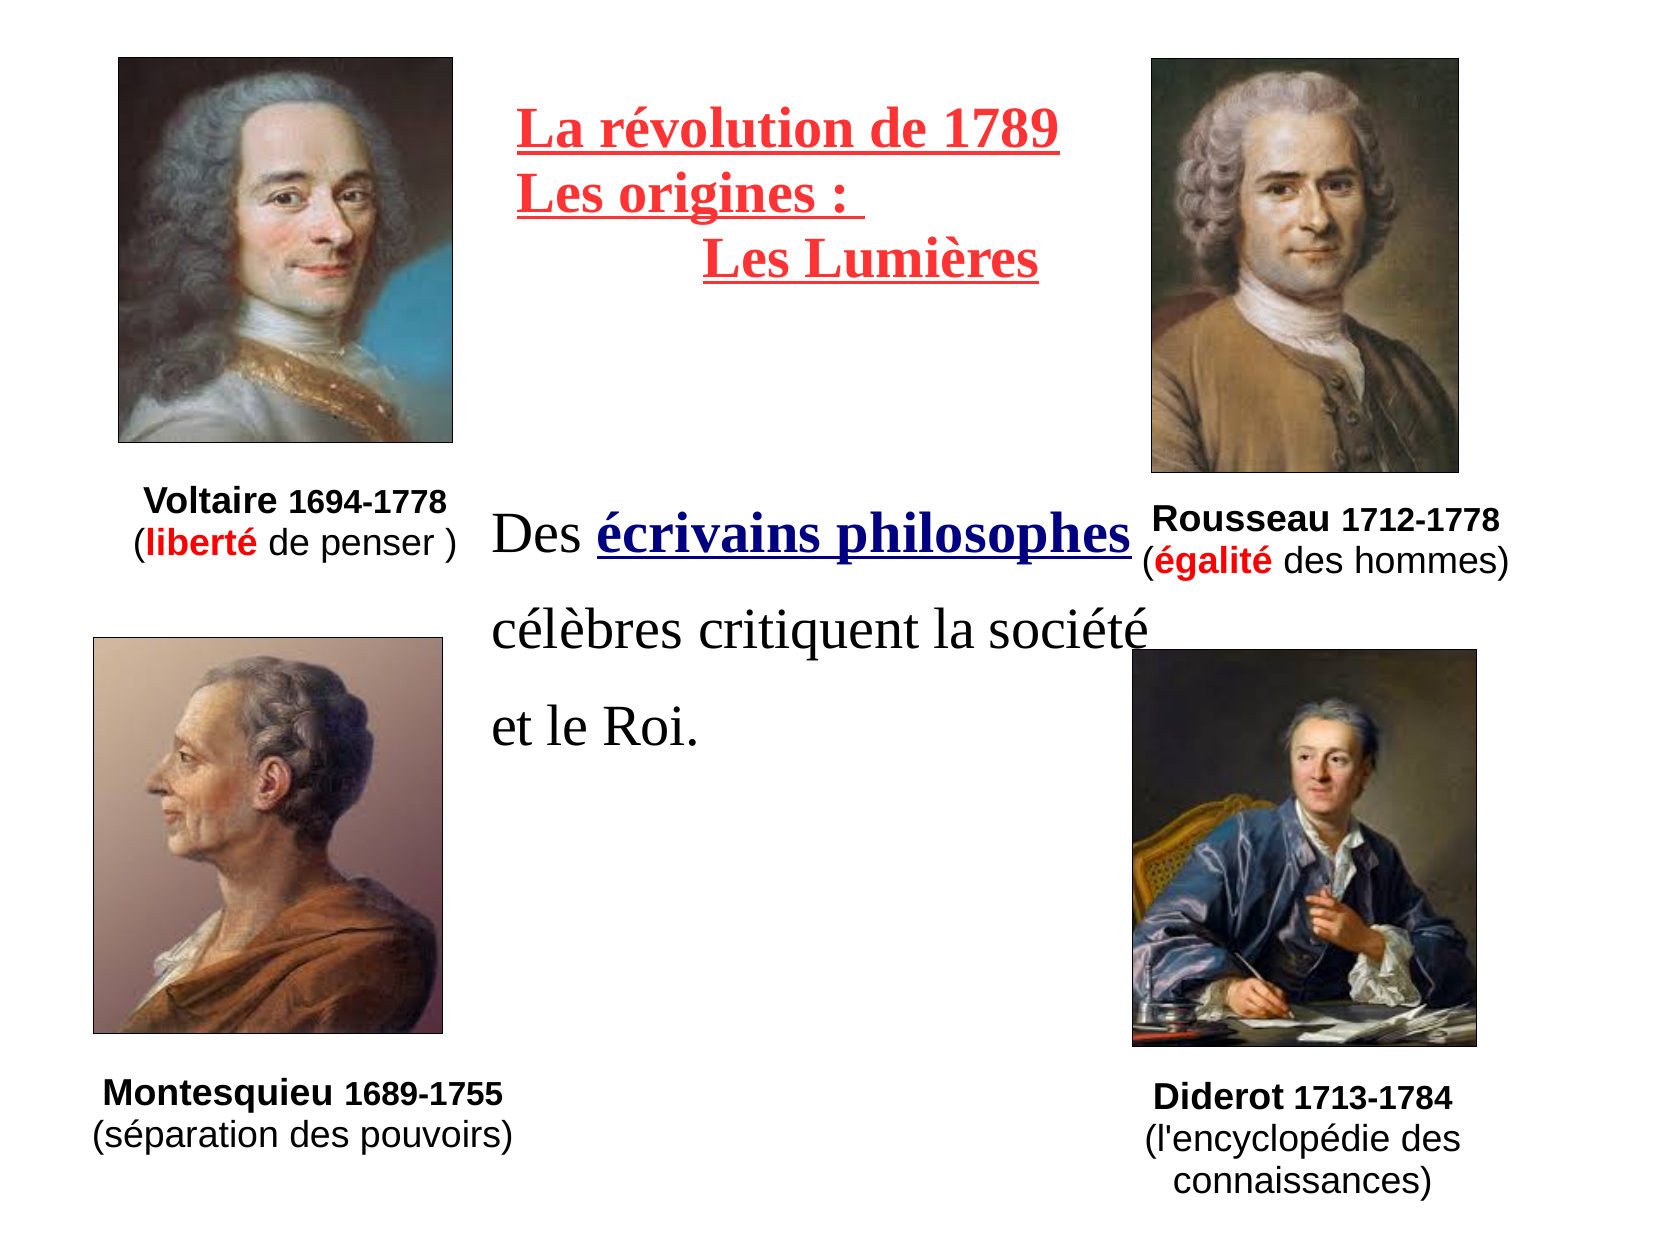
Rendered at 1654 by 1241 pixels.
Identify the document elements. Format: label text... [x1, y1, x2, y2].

text_box Des écrivains philosophes célèbres critiquent la société et le Roi. [472, 460, 1211, 739]
text_box La révolution de 1789 Les origines : Les Lumières [501, 88, 1241, 301]
picture [1132, 649, 1477, 1047]
text_box Montesquieu 1689-1755 (séparation des pouvoirs) [74, 1063, 532, 1165]
picture [118, 57, 453, 443]
text_box Diderot 1713-1784 (l'encyclopédie des connaissances) [1092, 1068, 1513, 1211]
text_box Rousseau 1712-1778 (égalité des hommes) [1211, 490, 1536, 592]
picture [1151, 58, 1459, 473]
text_box Voltaire 1694-1778 (liberté de penser ) [118, 472, 472, 574]
picture [93, 637, 443, 1034]
